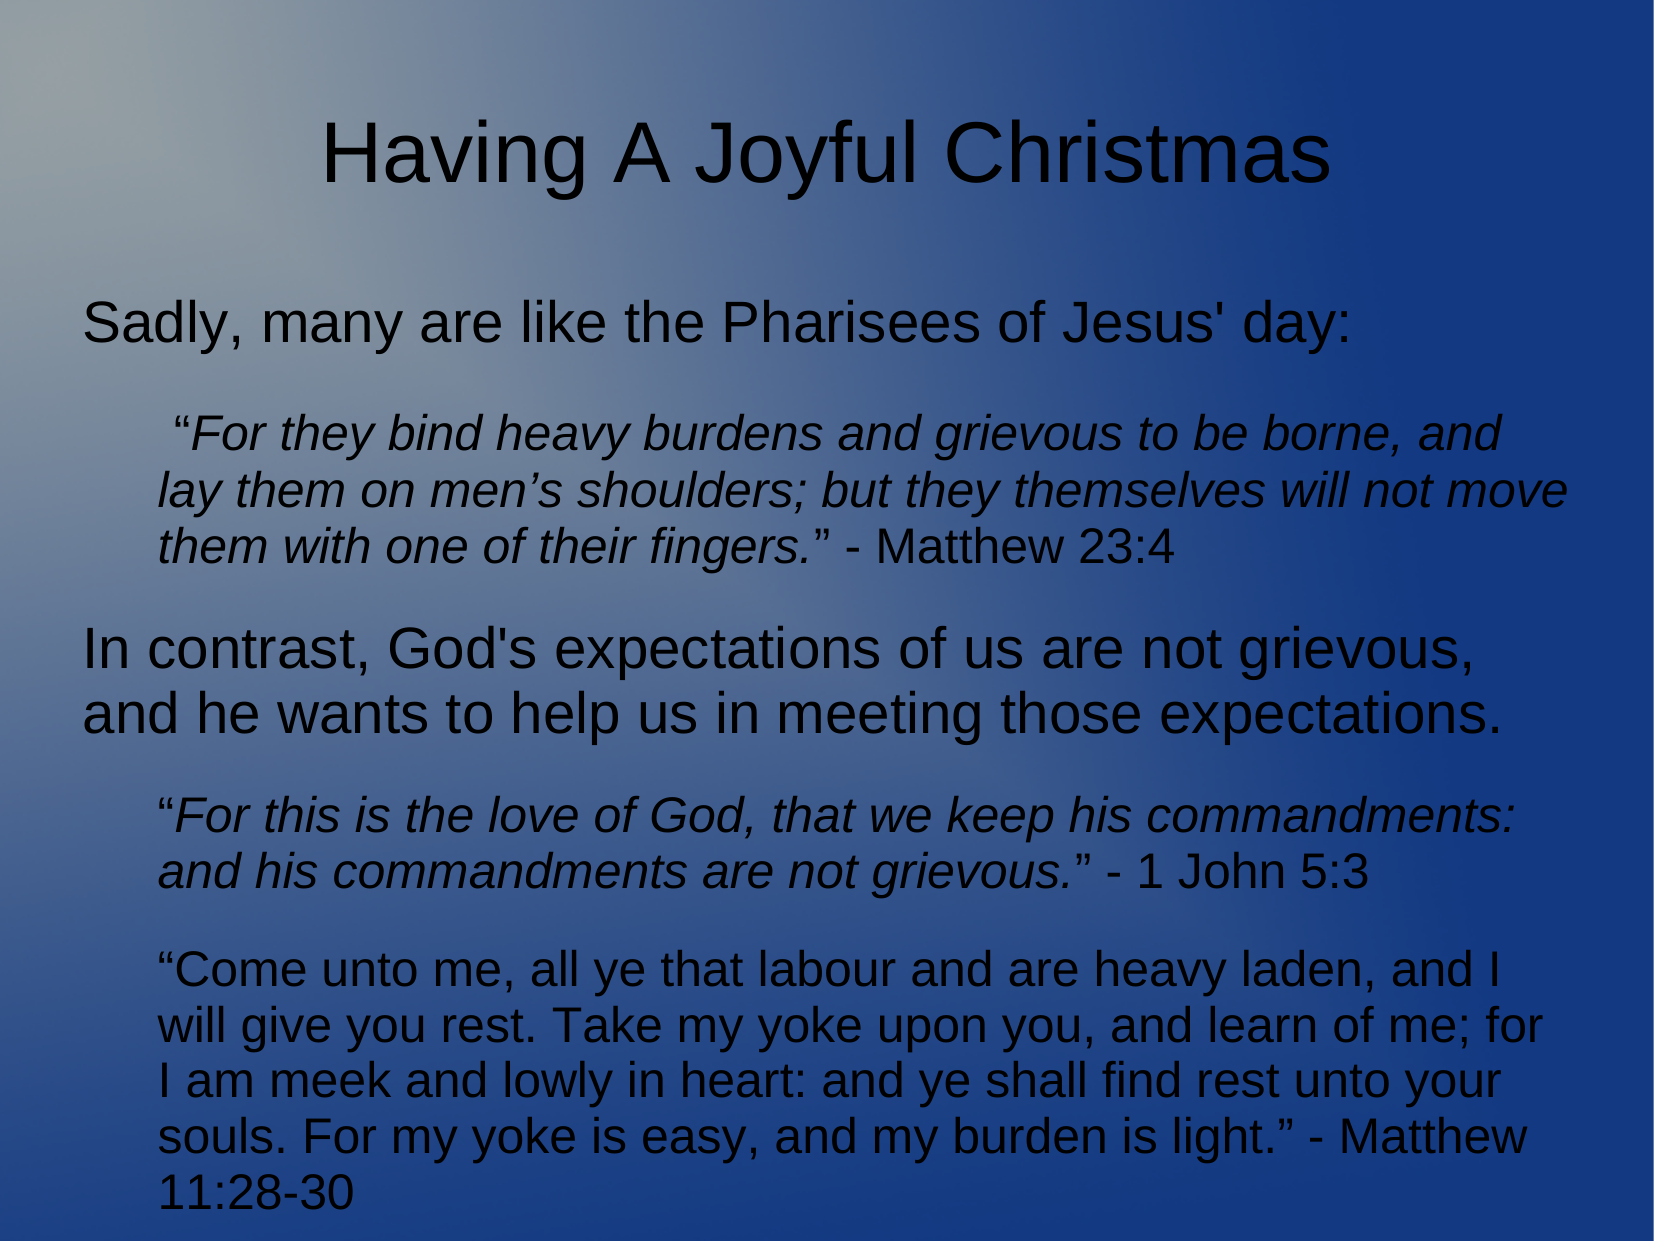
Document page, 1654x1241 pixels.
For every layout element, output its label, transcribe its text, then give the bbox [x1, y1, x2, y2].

picture [0, 0, 1654, 1241]
title Having A Joyful Christmas [82, 49, 1571, 257]
subtitle Sadly, many are like the Pharisees of Jesus' day: “For they bind heavy burdens and grievous to be borne, and lay them on men’s shoulders; but they themselves will not move them with one of their fingers.” - Matthew 23:4 In contrast, God's expectations of us are not grievous, and he wants to help us in meeting those expectations. “For this is the love of God, that we keep his commandments: and his commandments are not grievous.” - 1 John 5:3 “Come unto me, all ye that labour and are heavy laden, and I will give you rest. Take my yoke upon you, and learn of me; for I am meek and lowly in heart: and ye shall find rest unto your souls. For my yoke is easy, and my burden is light.” - Matthew 11:28-30 [82, 290, 1571, 1241]
